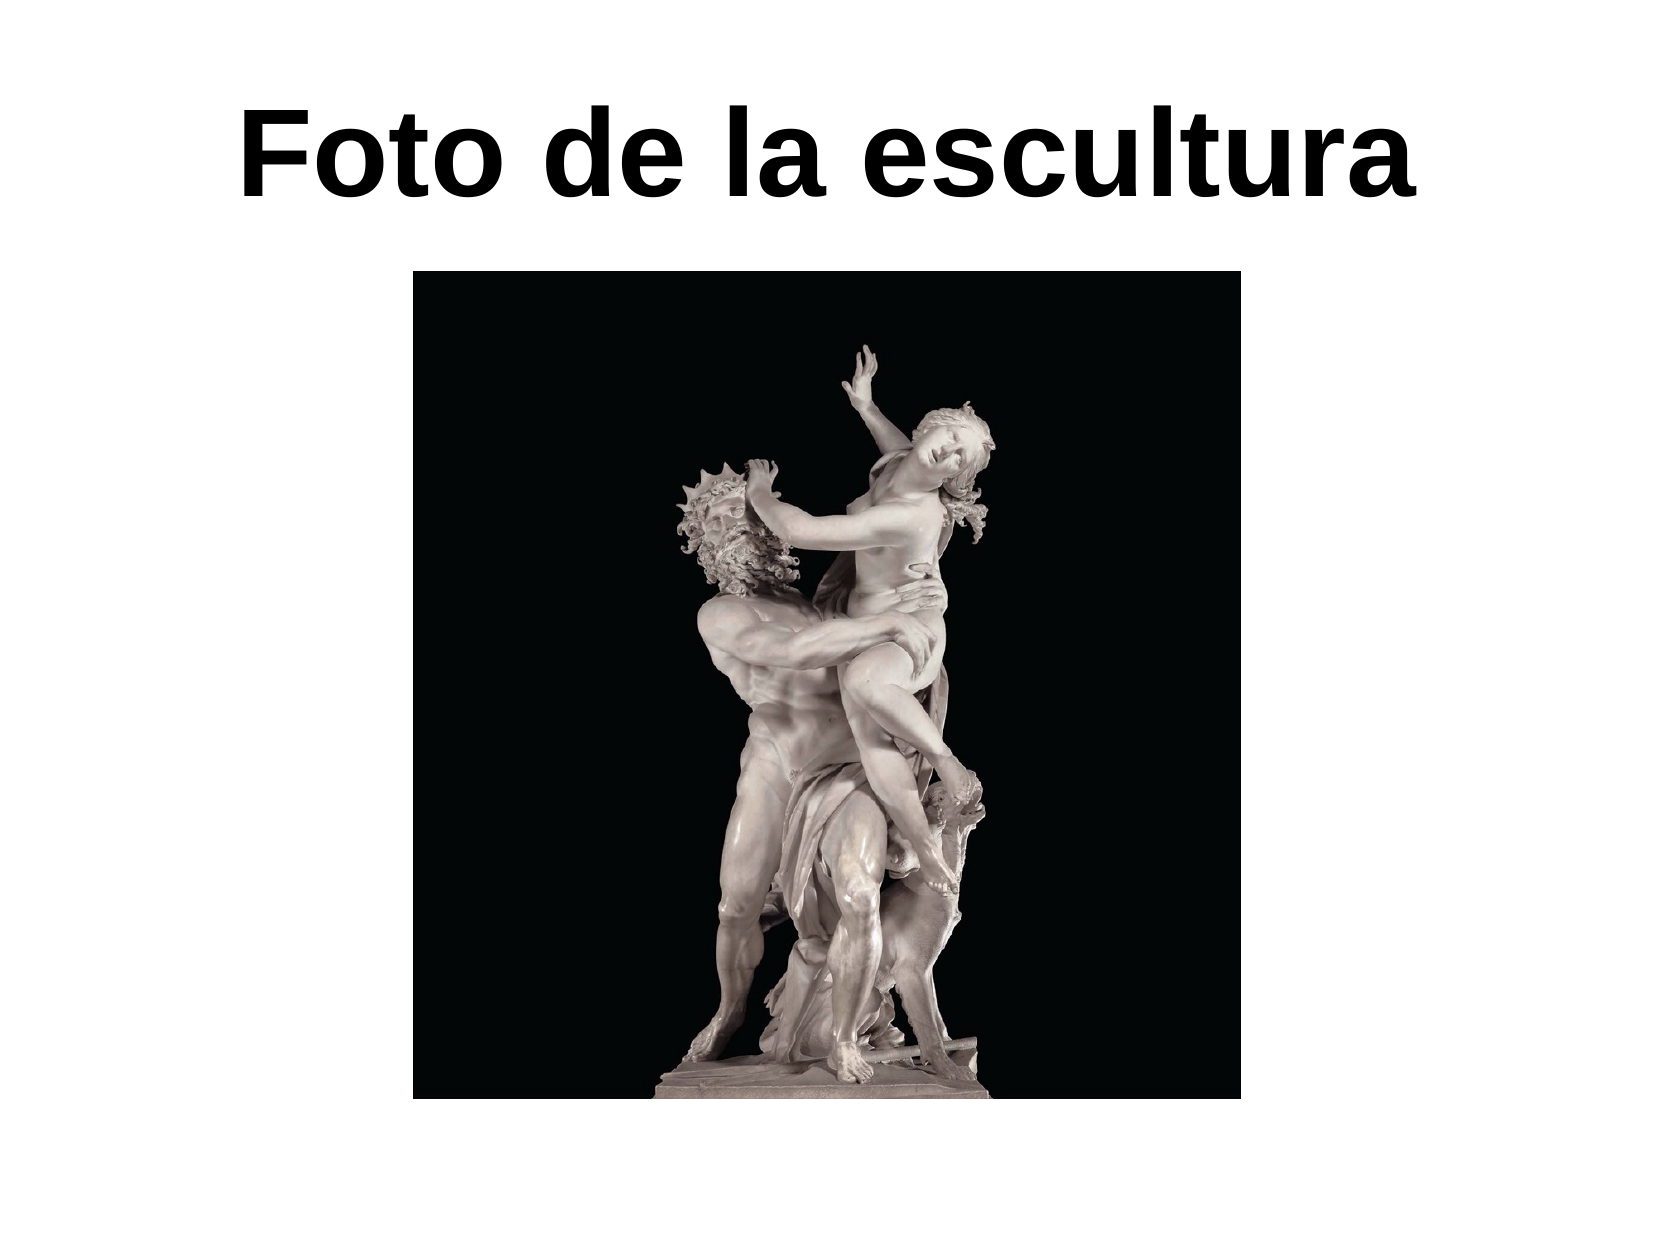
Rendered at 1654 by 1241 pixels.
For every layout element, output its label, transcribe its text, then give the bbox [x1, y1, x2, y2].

picture [413, 271, 1241, 1099]
title Foto de la escultura [82, 49, 1571, 257]
